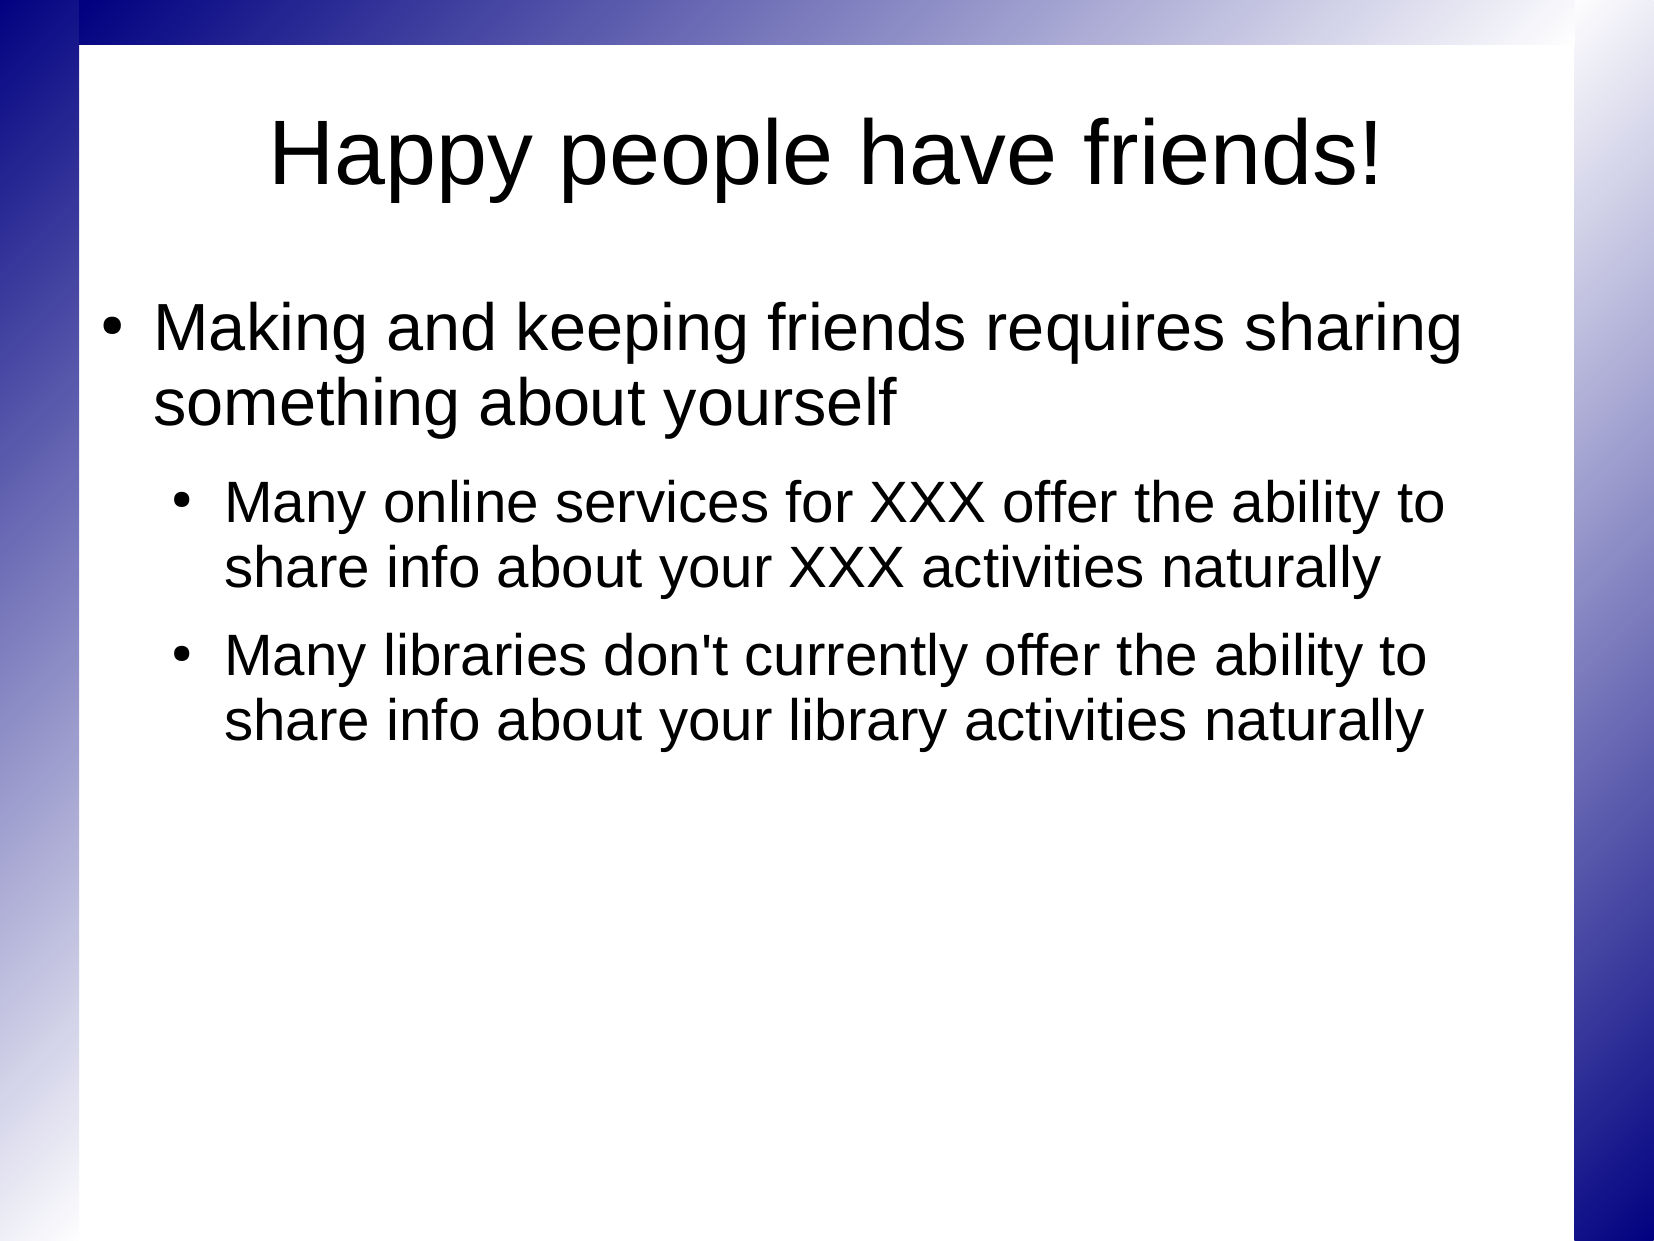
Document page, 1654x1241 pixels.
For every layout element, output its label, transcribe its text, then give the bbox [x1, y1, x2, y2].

list Making and keeping friends requires sharing something about yourself Many online services for XXX offer the ability to share info about your XXX activities naturally Many libraries don't currently offer the ability to share info about your library activities naturally [82, 290, 1571, 1109]
title Happy people have friends! [82, 49, 1571, 257]
